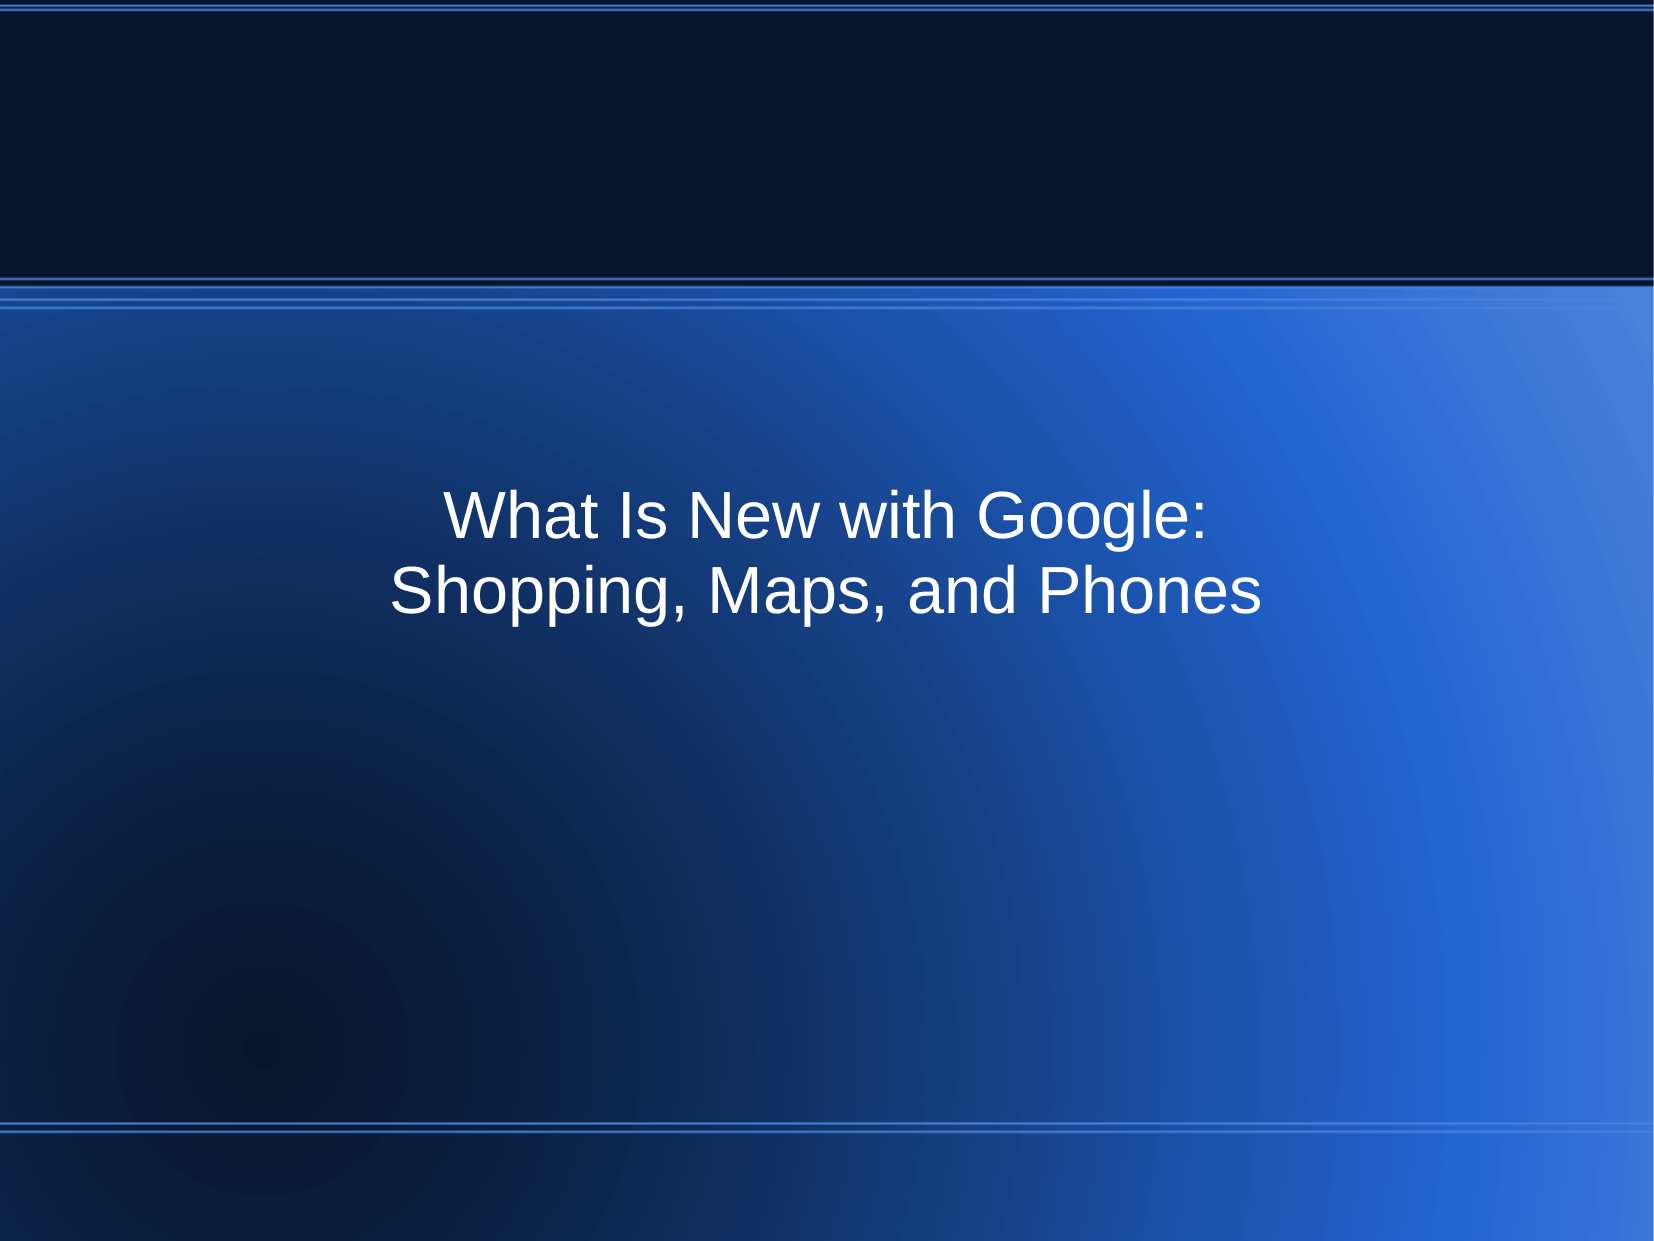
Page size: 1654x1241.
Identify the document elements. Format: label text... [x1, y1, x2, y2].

picture [0, 0, 1654, 1241]
subtitle What Is New with Google: Shopping, Maps, and Phones [82, 49, 1571, 1058]
